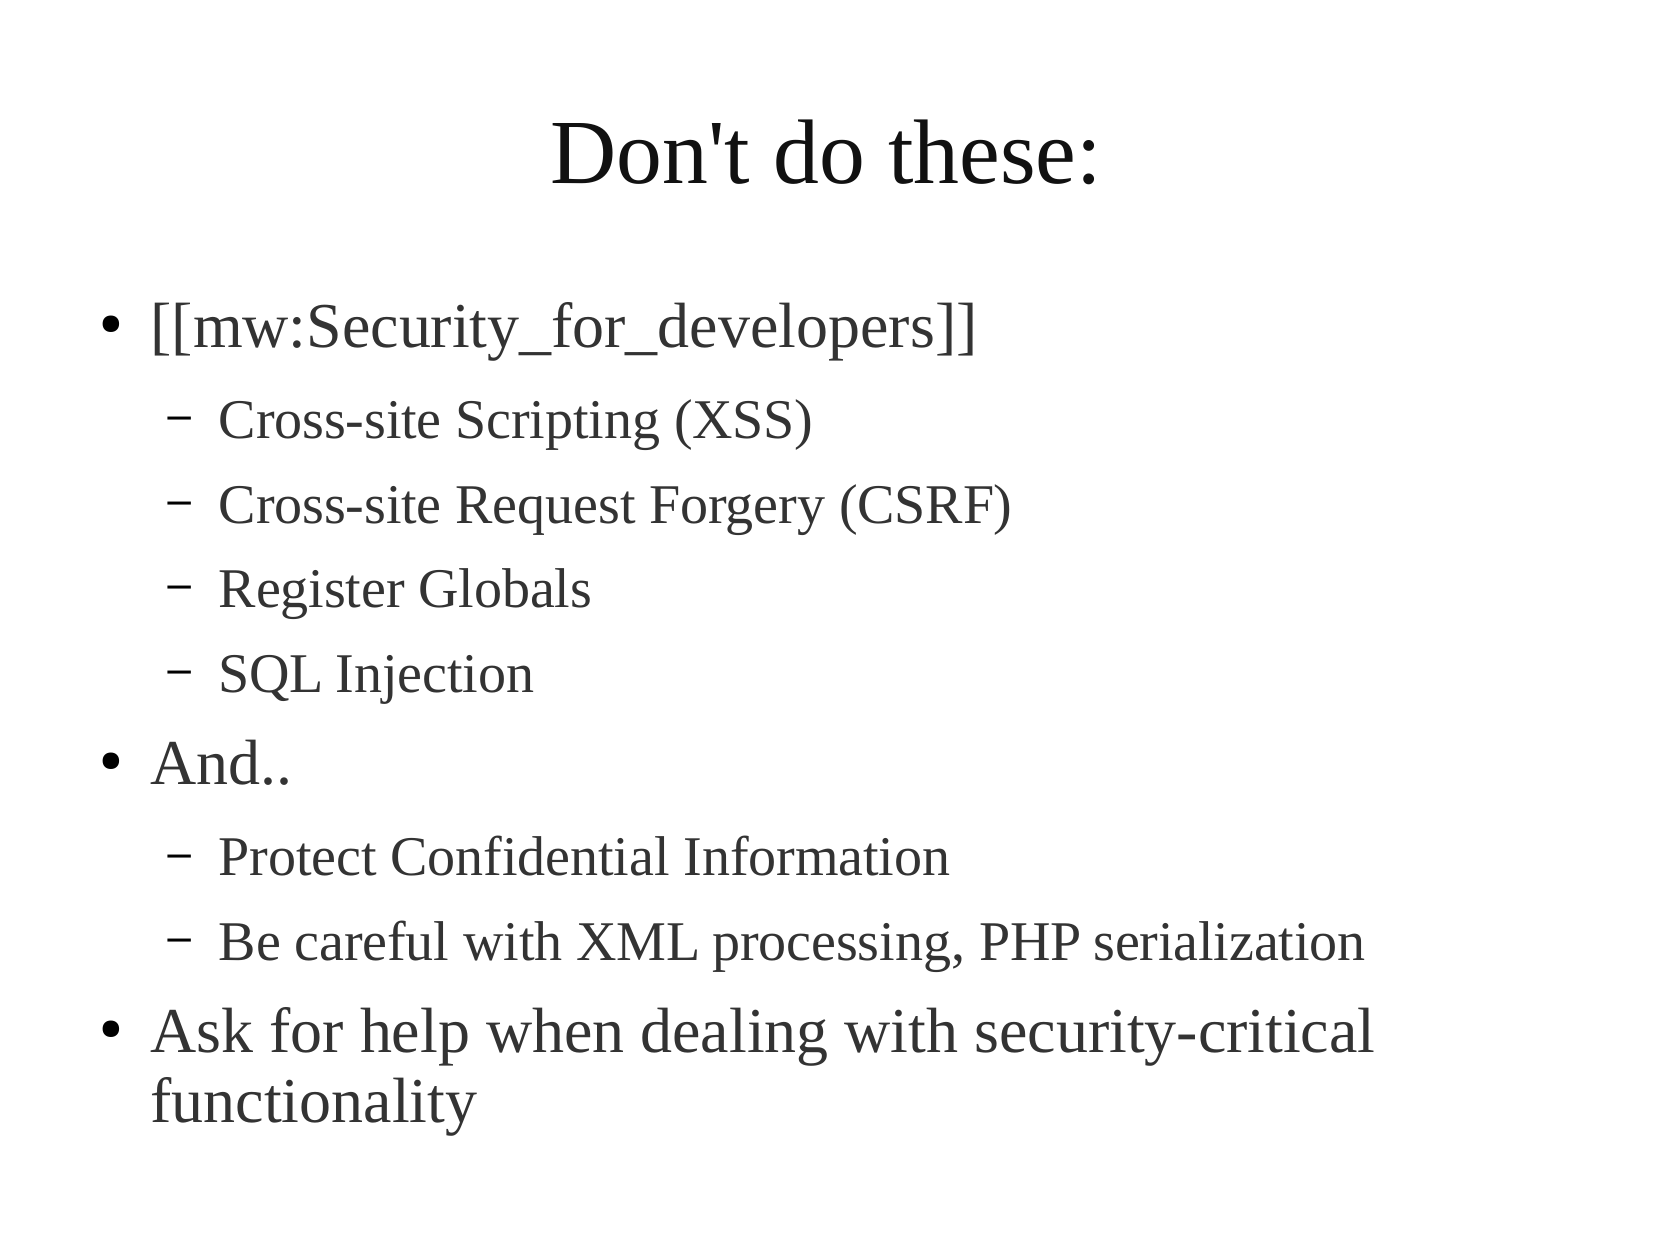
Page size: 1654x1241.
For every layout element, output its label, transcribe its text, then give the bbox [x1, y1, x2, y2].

list [[mw:Security_for_developers]] Cross-site Scripting (XSS) Cross-site Request Forgery (CSRF) Register Globals SQL Injection And.. Protect Confidential Information Be careful with XML processing, PHP serialization Ask for help when dealing with security-critical functionality [82, 290, 1538, 1141]
title Don't do these: [82, 49, 1571, 257]
